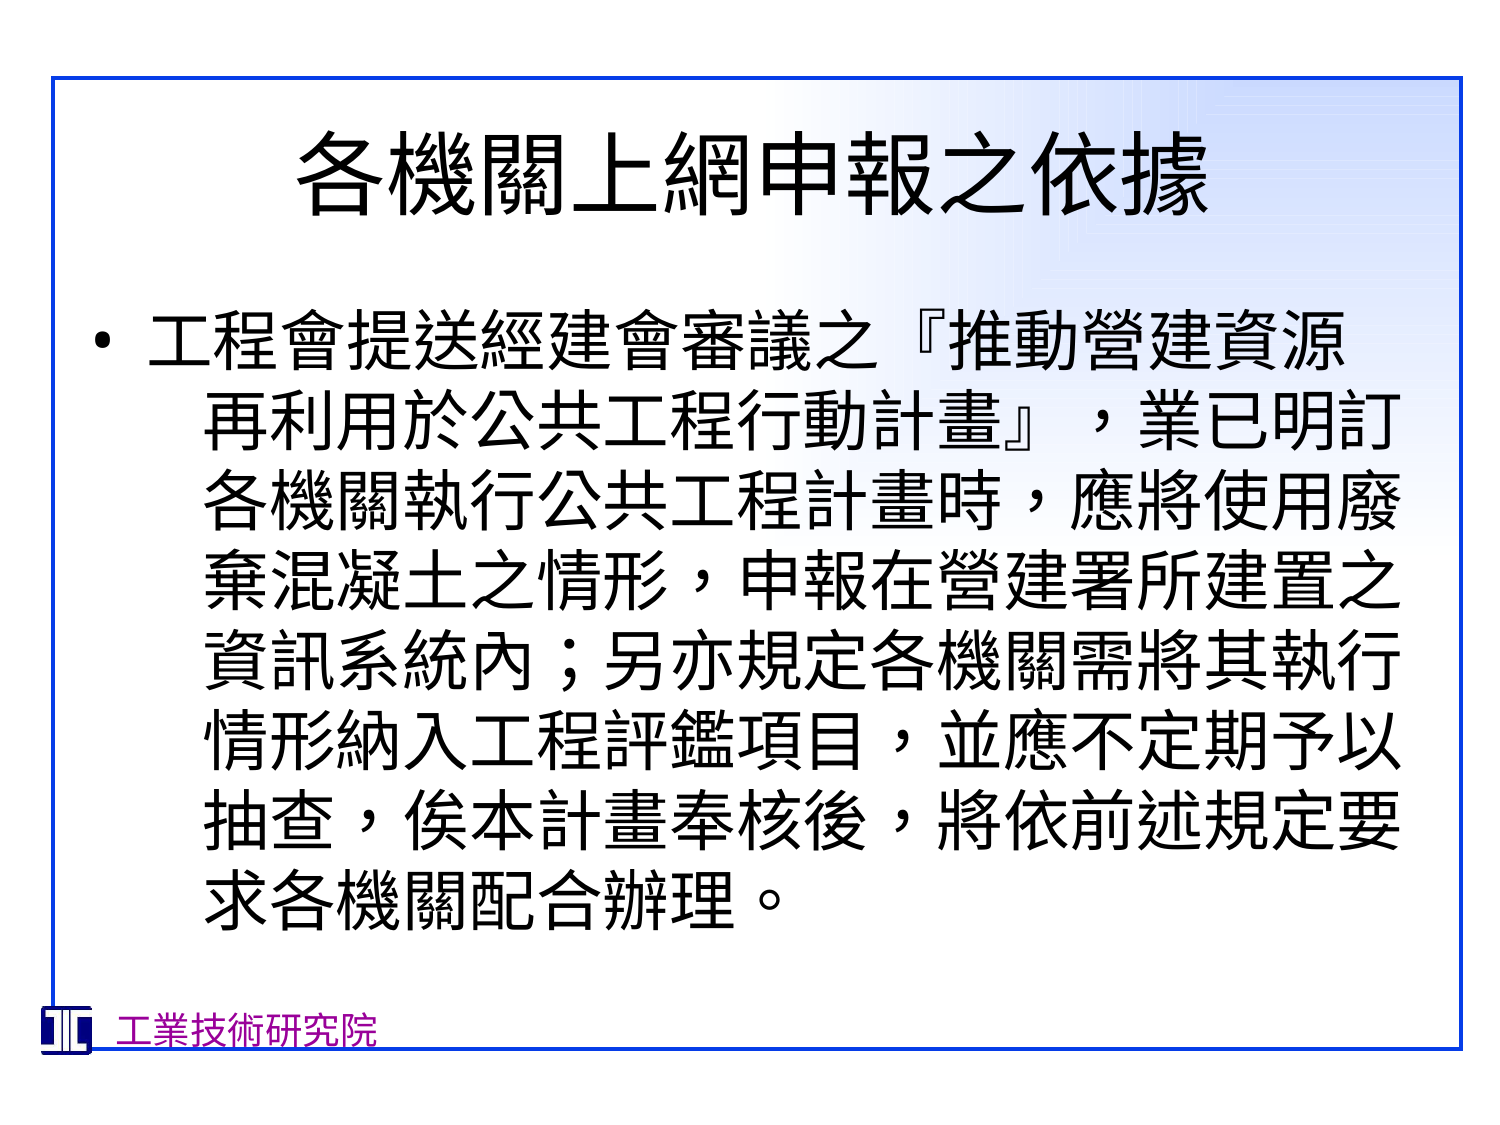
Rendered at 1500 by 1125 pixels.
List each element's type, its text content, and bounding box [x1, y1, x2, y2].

list 工程會提送經建會審議之『推動營建資源再利用於公共工程行動計畫』，業已明訂各機關執行公共工程計畫時，應將使用廢棄混凝土之情形，申報在營建署所建置之資訊系統內；另亦規定各機關需將其執行情形納入工程評鑑項目，並應不定期予以抽查，俟本計畫奉核後，將依前述規定要求各機關配合辦理。 [75, 290, 1426, 1005]
title 各機關上網申報之依據 [88, 78, 1439, 266]
